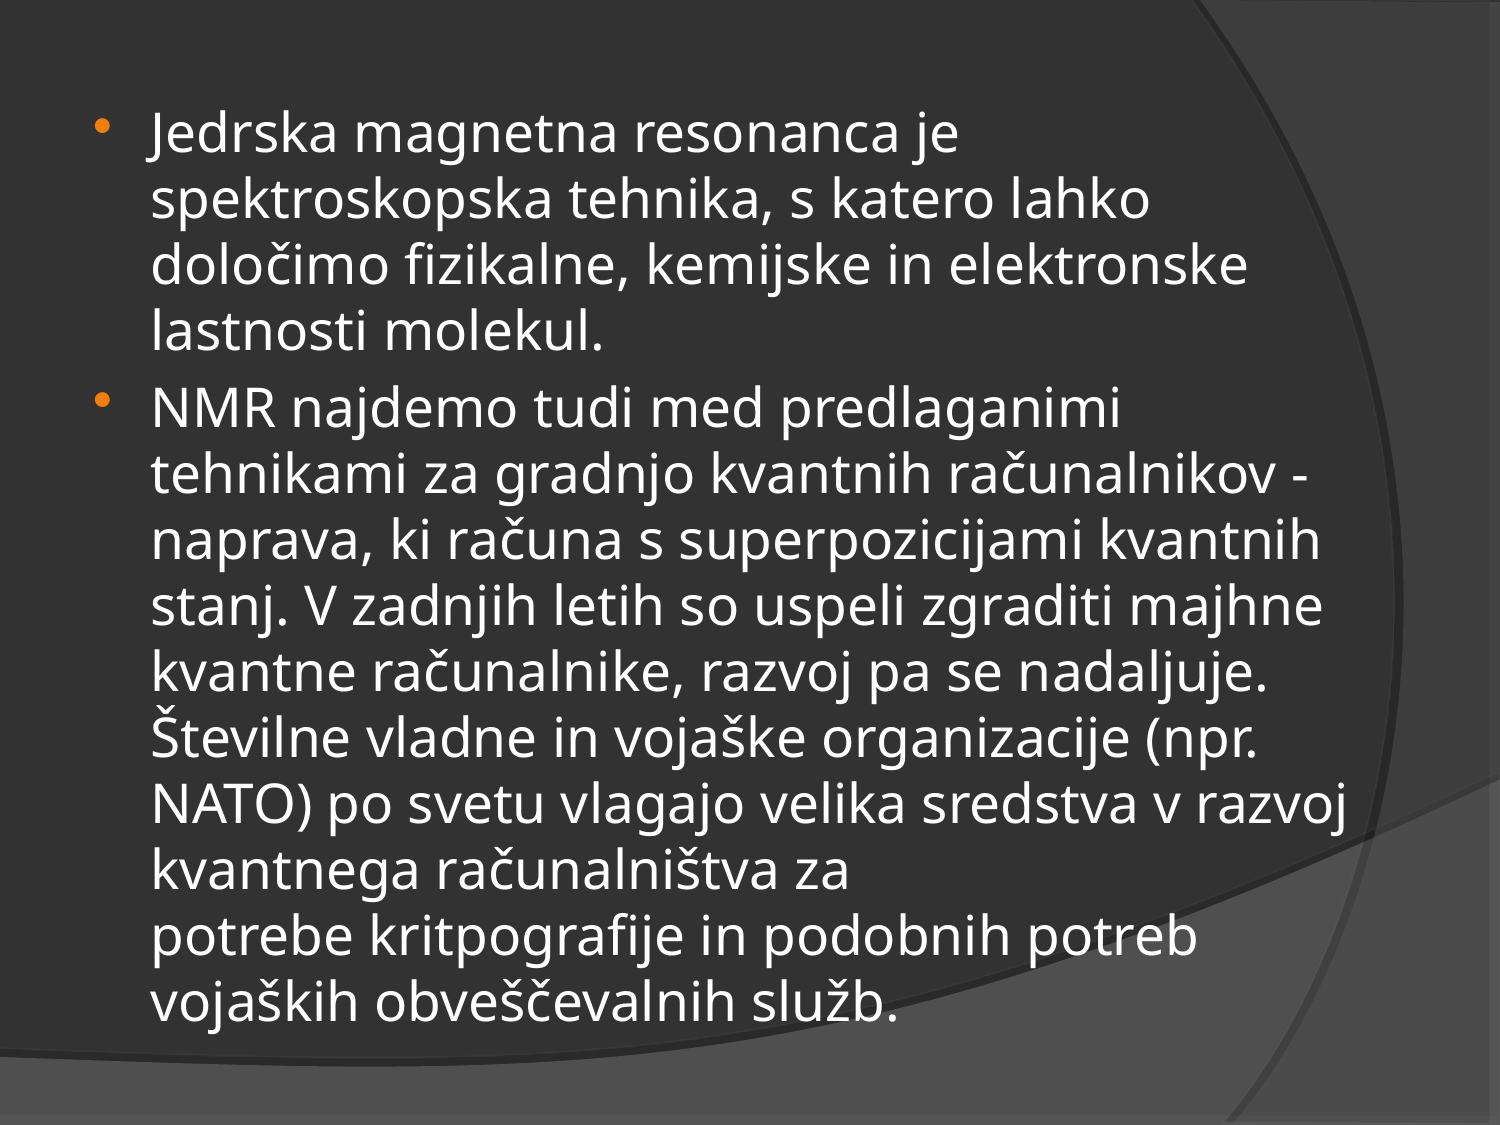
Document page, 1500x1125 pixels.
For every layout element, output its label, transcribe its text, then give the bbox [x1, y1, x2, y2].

list Jedrska magnetna resonanca je spektroskopska tehnika, s katero lahko določimo fizikalne, kemijske in elektronske lastnosti molekul. NMR najdemo tudi med predlaganimi tehnikami za gradnjo kvantnih računalnikov -naprava, ki računa s superpozicijami kvantnih stanj. V zadnjih letih so uspeli zgraditi majhne kvantne računalnike, razvoj pa se nadaljuje. Številne vladne in vojaške organizacije (npr. NATO) po svetu vlagajo velika sredstva v razvoj kvantnega računalništva za potrebe kritpografije in podobnih potreb vojaških obveščevalnih služb. [75, 90, 1412, 1059]
